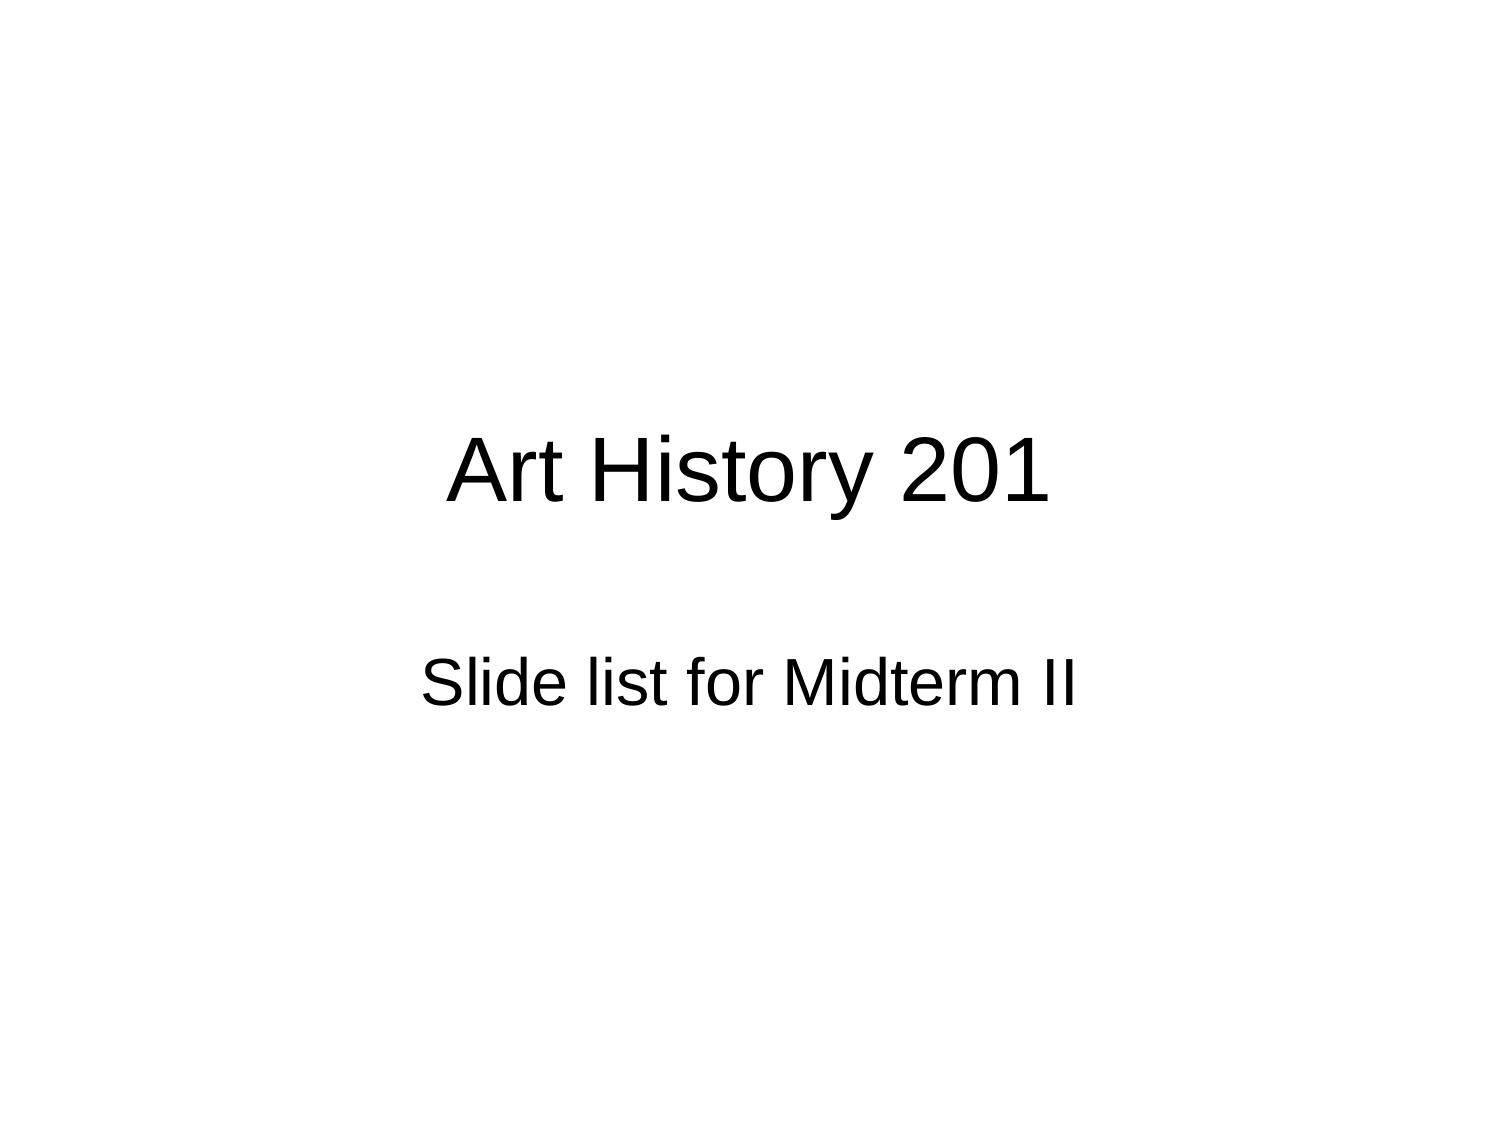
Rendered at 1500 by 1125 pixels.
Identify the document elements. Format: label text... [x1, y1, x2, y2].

subtitle Slide list for Midterm II [225, 637, 1276, 926]
title Art History 201 [112, 349, 1388, 591]
